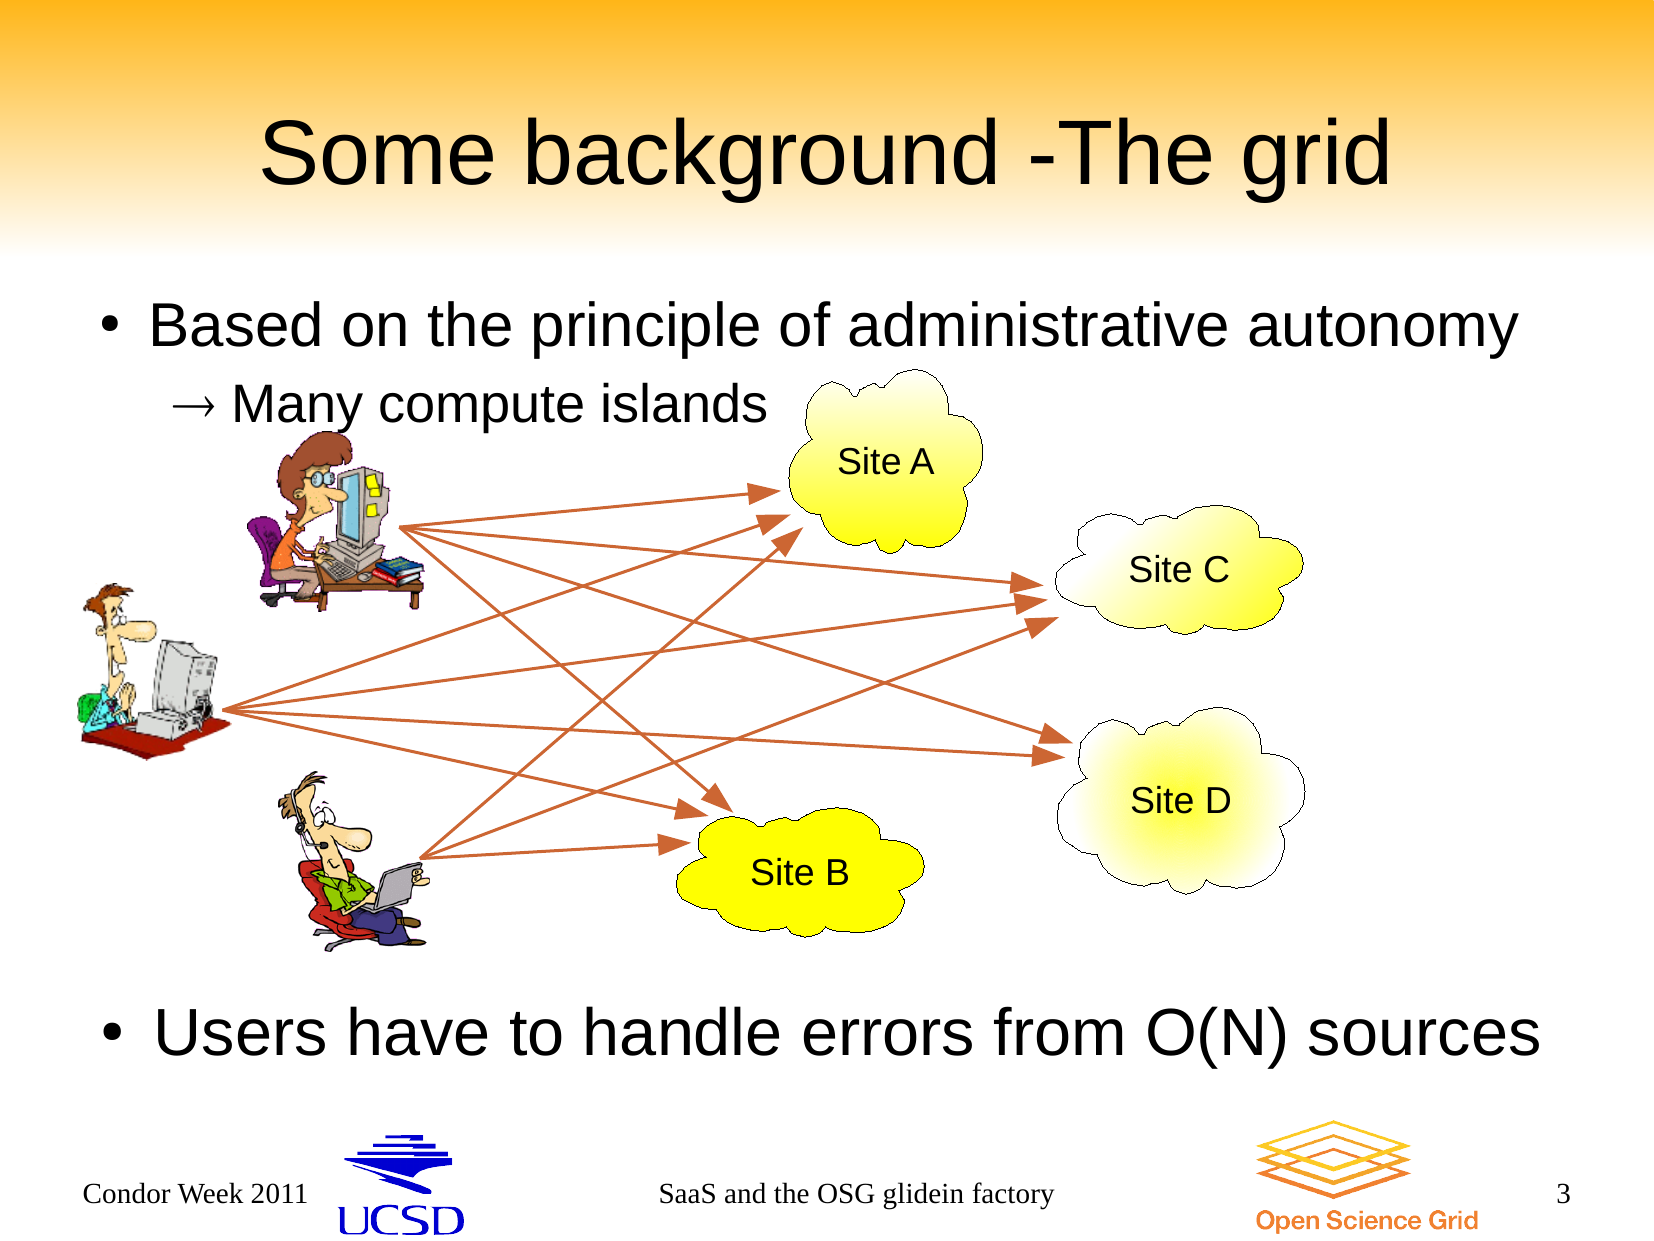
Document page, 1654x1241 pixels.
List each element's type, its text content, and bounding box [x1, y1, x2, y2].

text_box Site A [788, 369, 983, 517]
text_box Site A [826, 529, 961, 554]
picture [77, 583, 232, 761]
list Users have to handle errors from O(N) sources [82, 995, 1546, 1139]
list Based on the principle of administrative autonomy ® Many compute islands [82, 290, 1571, 490]
text_box Site D [1057, 707, 1306, 895]
text_box Site B [676, 807, 925, 938]
title Some background -The grid [82, 56, 1571, 250]
text_box Site C [1055, 505, 1304, 635]
picture [410, 533, 425, 546]
picture [247, 431, 425, 612]
picture [278, 771, 430, 952]
picture [1255, 1139, 1478, 1234]
picture [337, 1139, 464, 1235]
